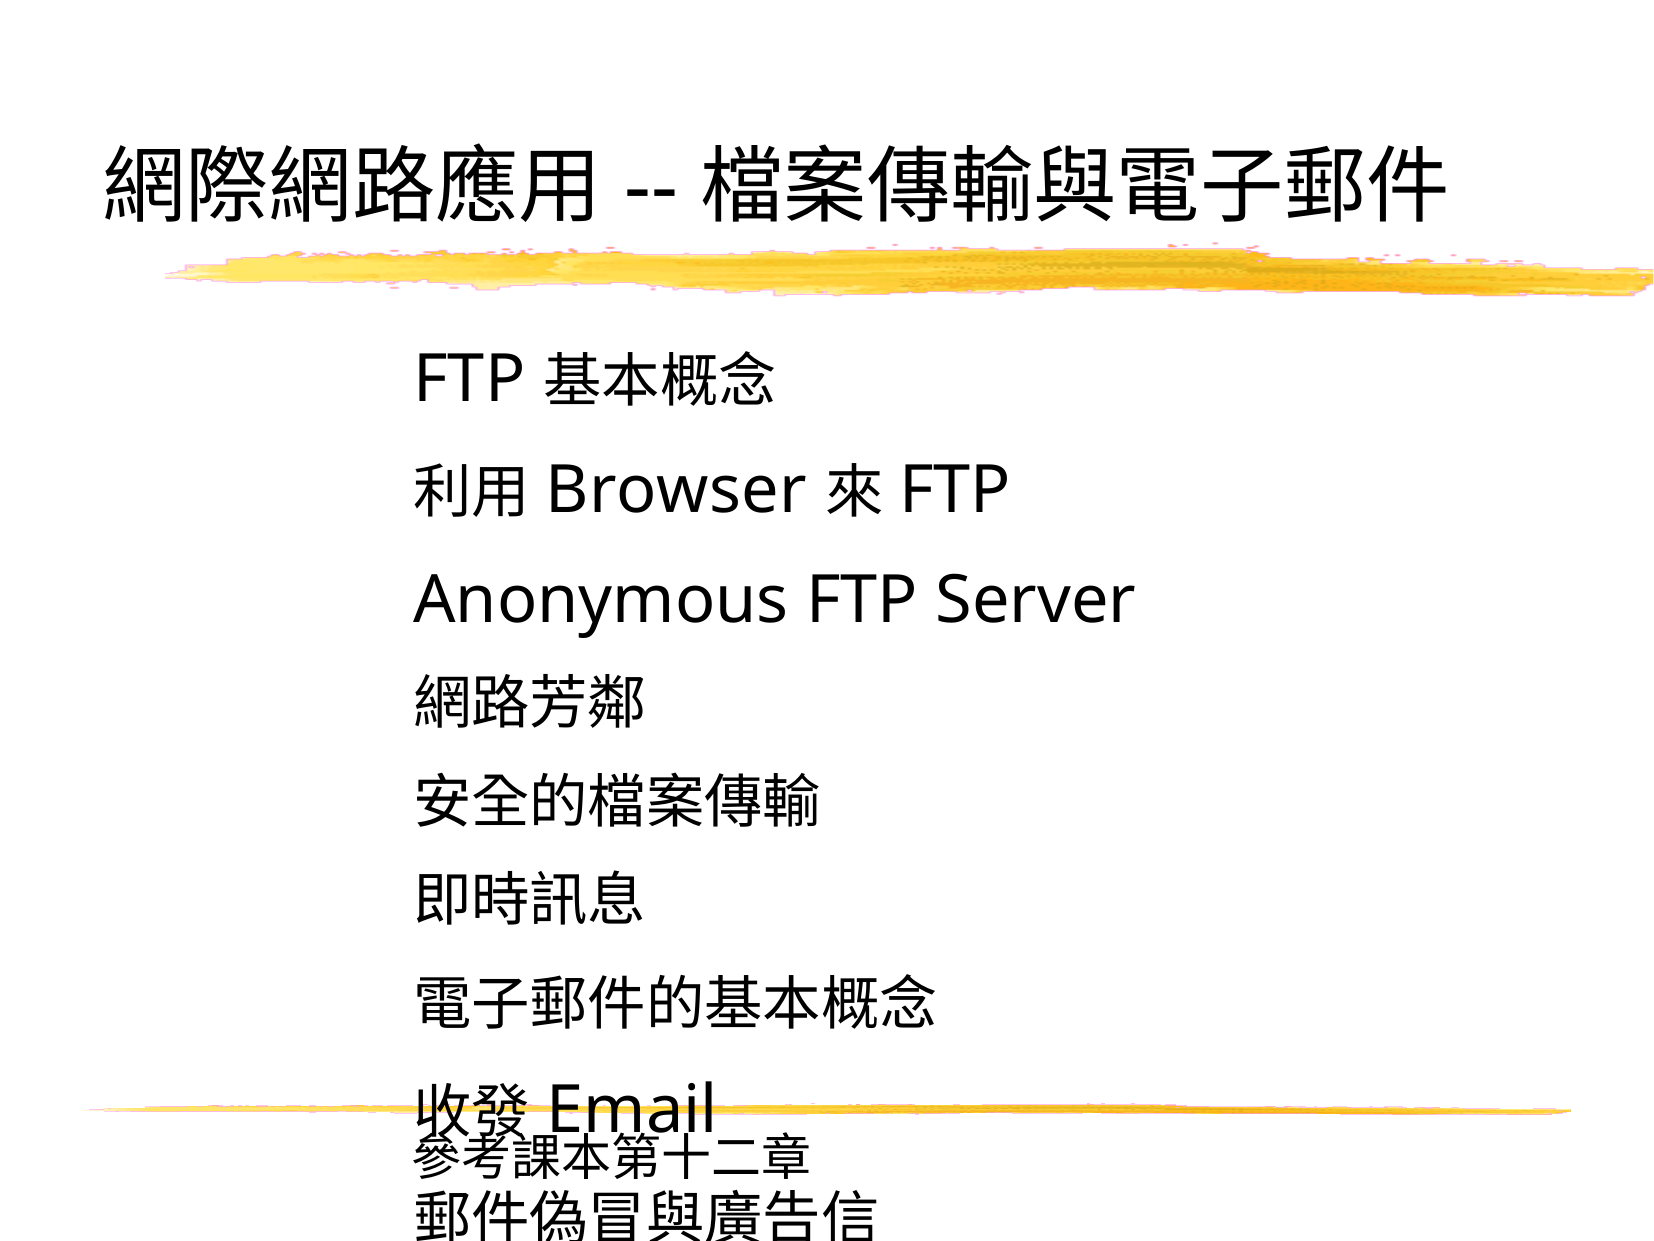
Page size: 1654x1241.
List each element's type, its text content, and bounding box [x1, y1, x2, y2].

picture [82, 1102, 419, 1117]
title 網際網路應用--檔案傳輸與電子郵件 [73, 25, 1479, 249]
picture [558, 1102, 589, 1109]
picture [462, 1102, 491, 1109]
text_box 參考課本第十二章 [396, 1109, 844, 1193]
picture [504, 1104, 513, 1109]
picture [423, 1102, 432, 1109]
picture [677, 1102, 689, 1109]
picture [639, 1102, 672, 1109]
picture [448, 1102, 459, 1109]
picture [516, 1102, 552, 1109]
picture [695, 1102, 706, 1109]
picture [617, 1102, 634, 1109]
picture [495, 1102, 501, 1109]
list FTP基本概念 利用Browser來FTP Anonymous FTP Server 網路芳鄰 安全的檔案傳輸 即時訊息 電子郵件的基本概念 收發Email 郵件偽冒與廣告信 [398, 316, 1388, 1077]
picture [595, 1102, 611, 1109]
picture [165, 237, 1654, 308]
picture [712, 1102, 1571, 1117]
